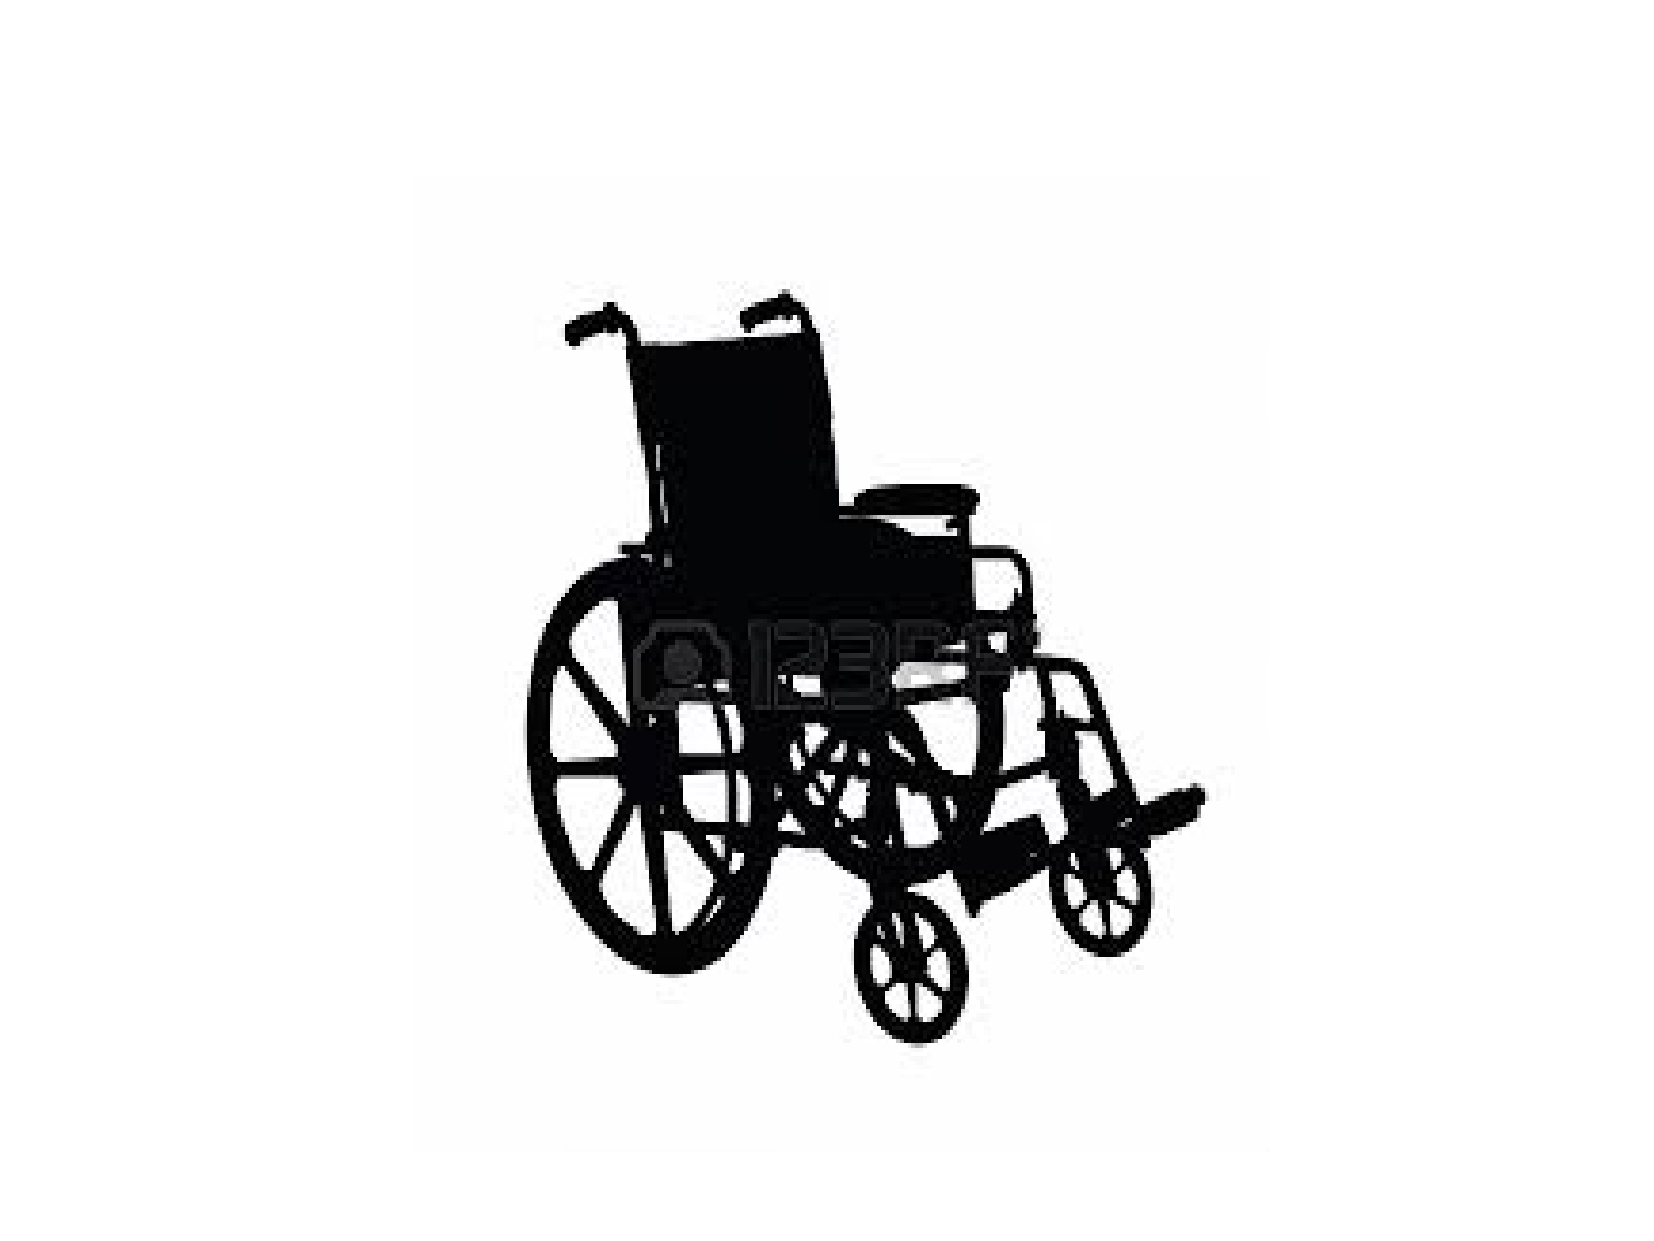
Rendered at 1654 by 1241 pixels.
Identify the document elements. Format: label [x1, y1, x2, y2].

picture [413, 177, 1270, 1152]
